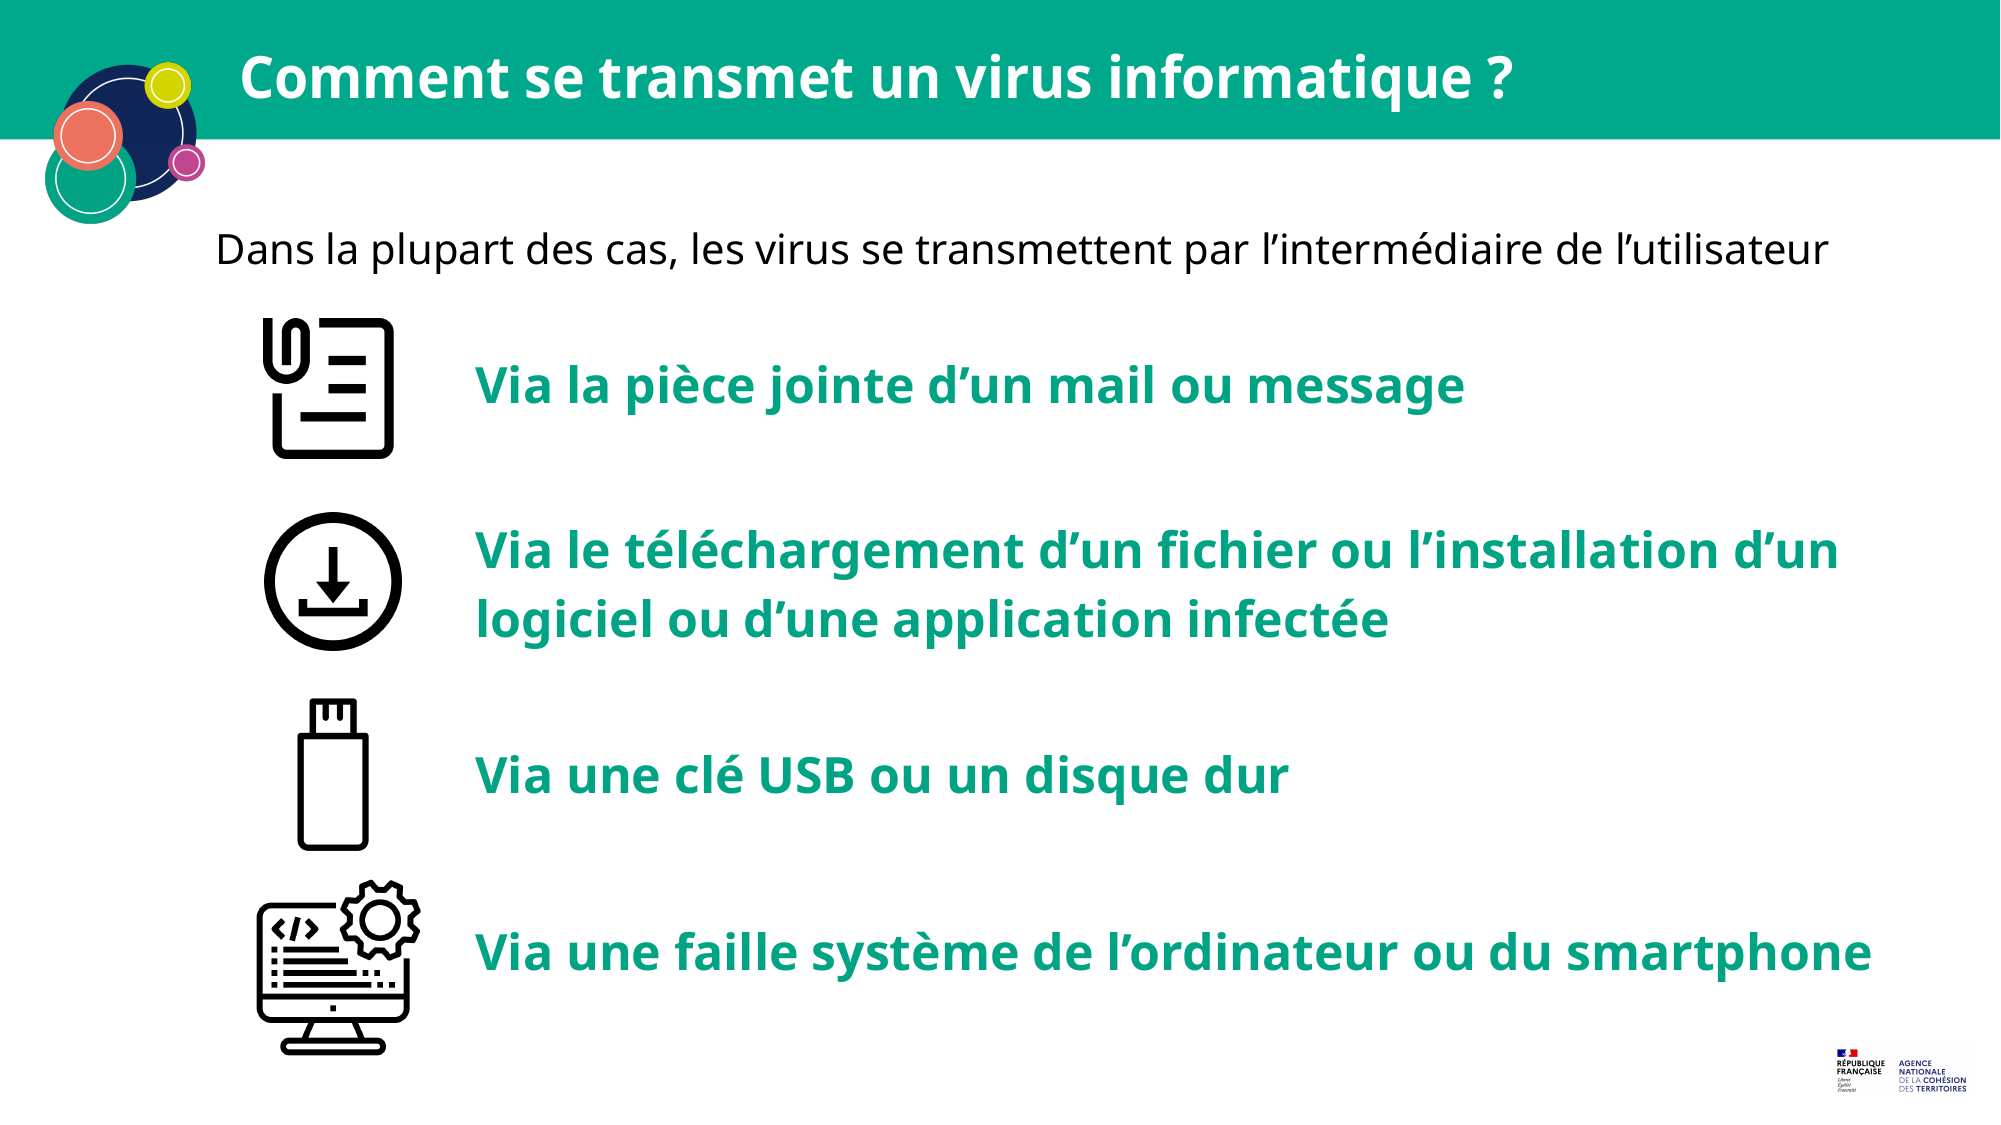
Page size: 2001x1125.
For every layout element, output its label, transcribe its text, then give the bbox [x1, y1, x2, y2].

text_box Dans la plupart des cas, les virus se transmettent par l’intermédiaire de l’utilisateur [200, 212, 1914, 325]
picture [239, 873, 427, 1061]
picture [1830, 1042, 1973, 1099]
picture [264, 512, 402, 651]
picture [45, 62, 205, 224]
text_box Via une clé USB ou un disque dur [460, 732, 1914, 827]
picture [263, 318, 403, 459]
text_box Via la pièce jointe d’un mail ou message [460, 343, 1489, 493]
text_box Via le téléchargement d’un fichier ou l’installation d’un logiciel ou d’une application infectée [460, 507, 1914, 674]
text_box Via une faille système de l’ordinateur ou du smartphone [460, 909, 1914, 1004]
text_box Comment se transmet un virus informatique ? [224, 33, 1960, 189]
picture [253, 695, 413, 854]
